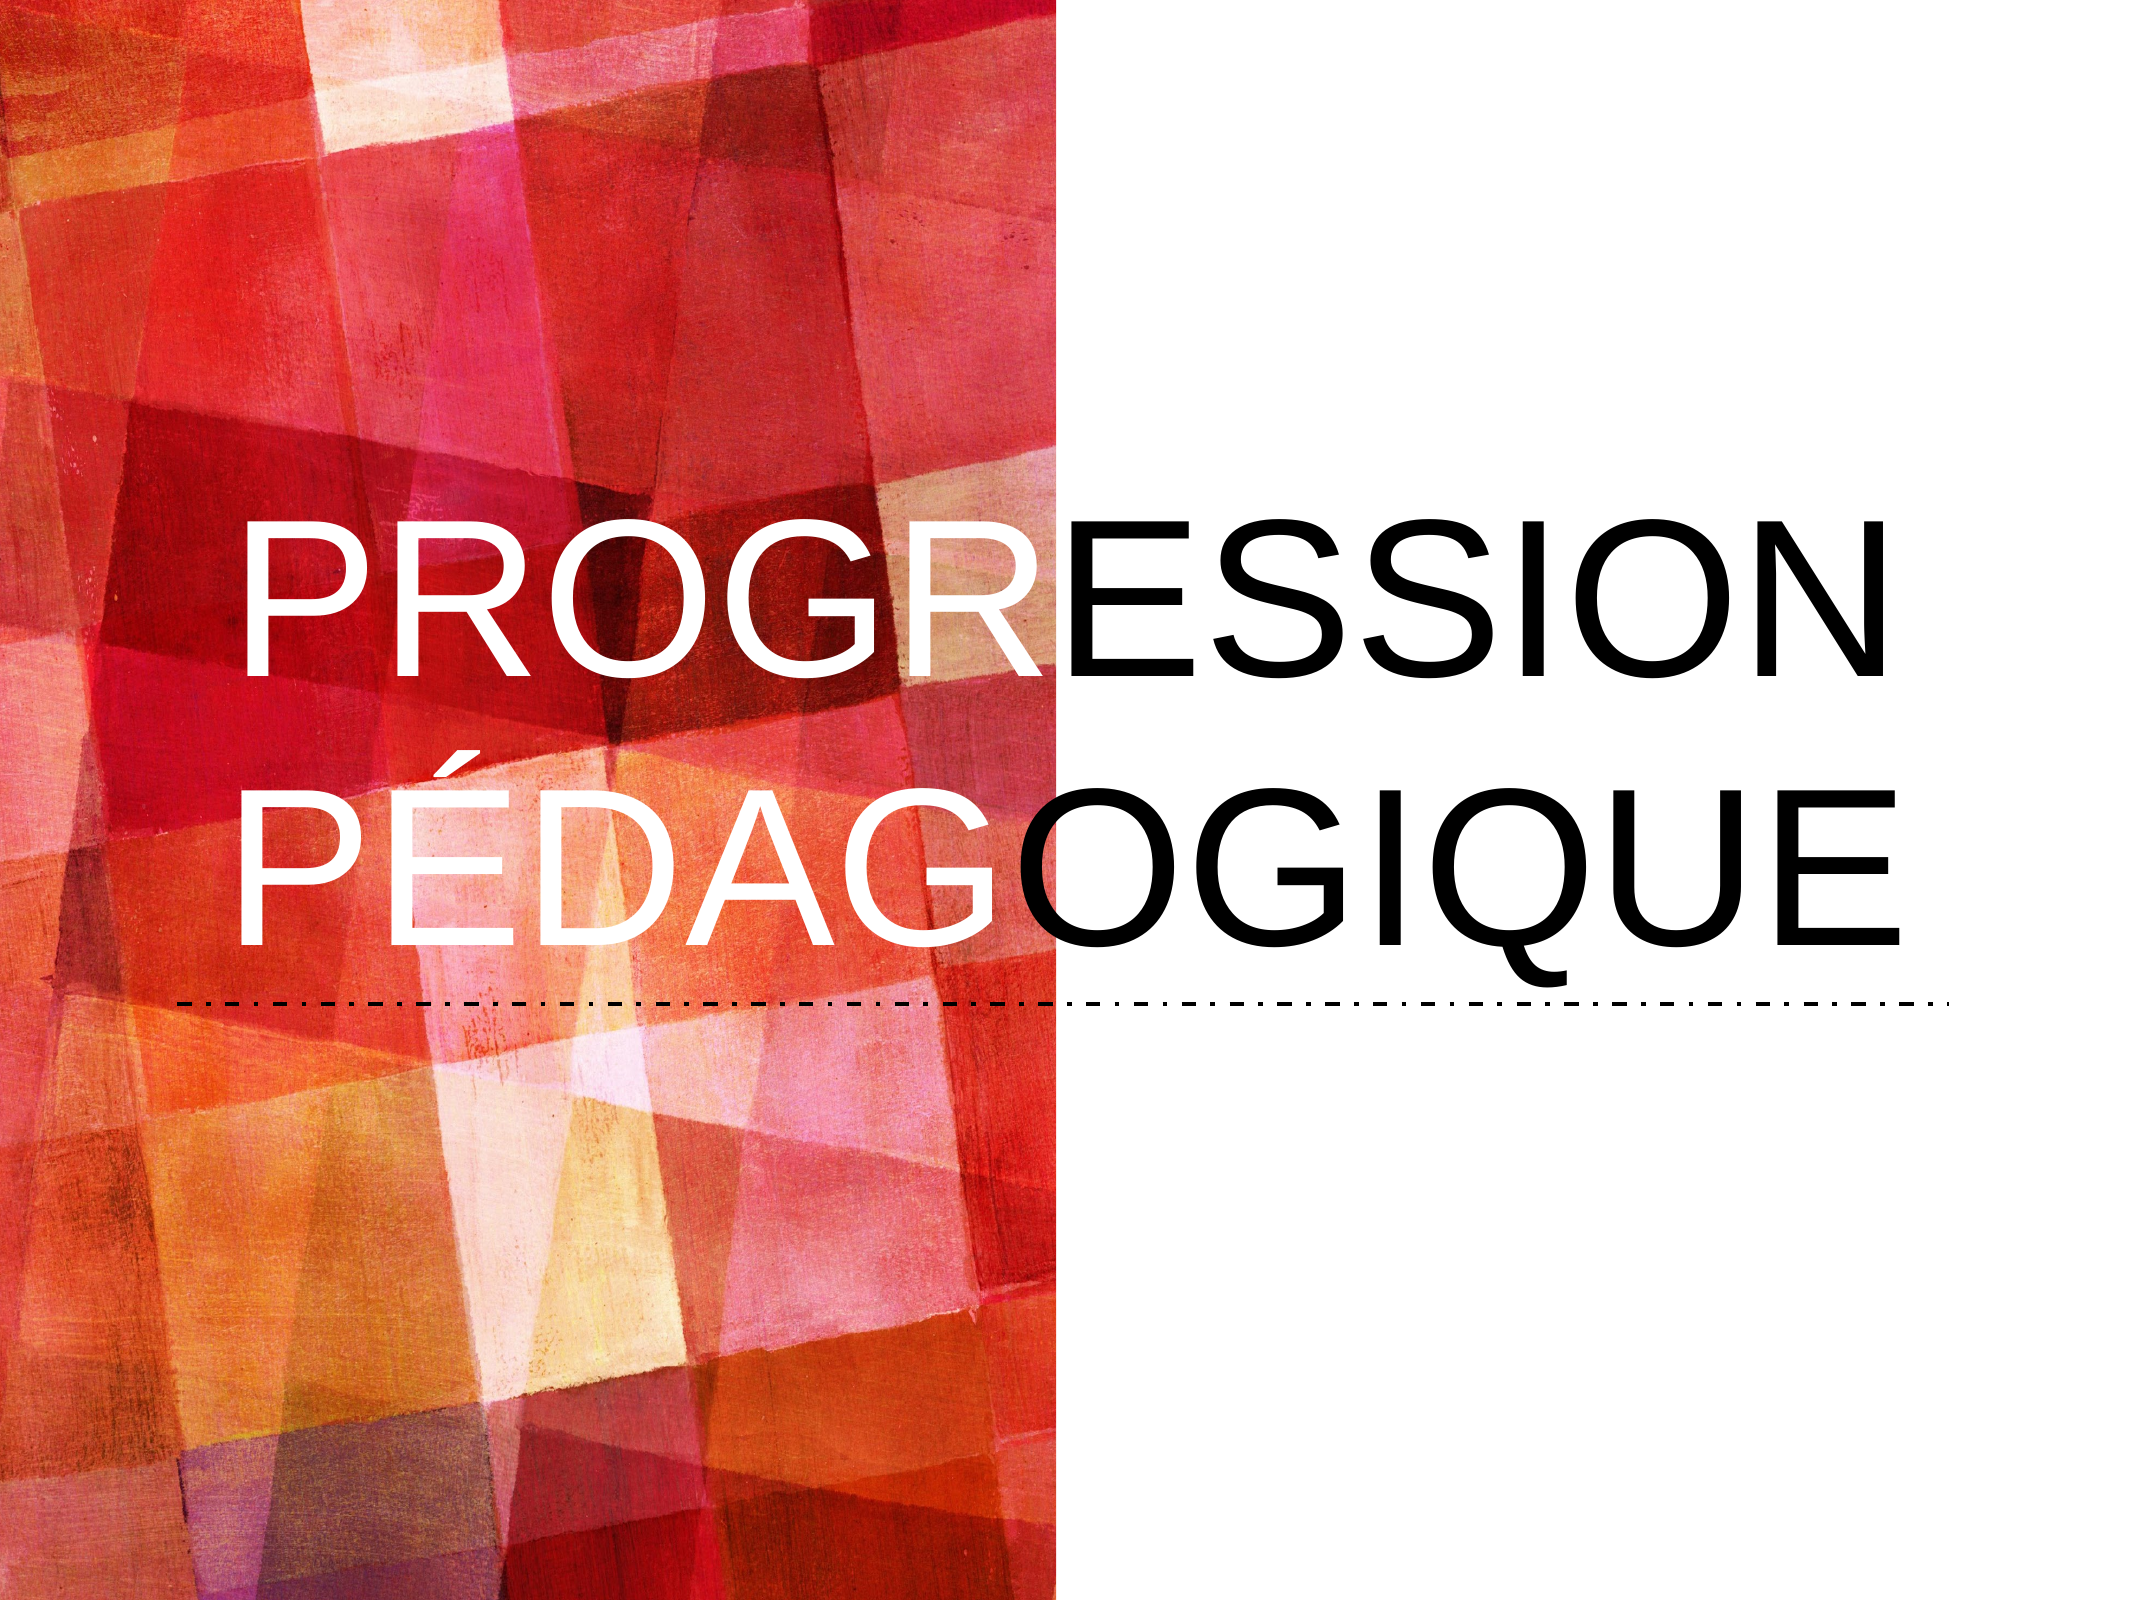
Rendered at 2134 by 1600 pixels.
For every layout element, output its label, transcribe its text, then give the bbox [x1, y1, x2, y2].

text_box PROGRESSION PÉDAGOGIQUE [0, 443, 2133, 798]
picture [0, 0, 1057, 443]
picture [732, 807, 789, 883]
picture [1042, 821, 1057, 913]
picture [0, 798, 1057, 1600]
picture [561, 807, 652, 928]
picture [262, 807, 340, 868]
